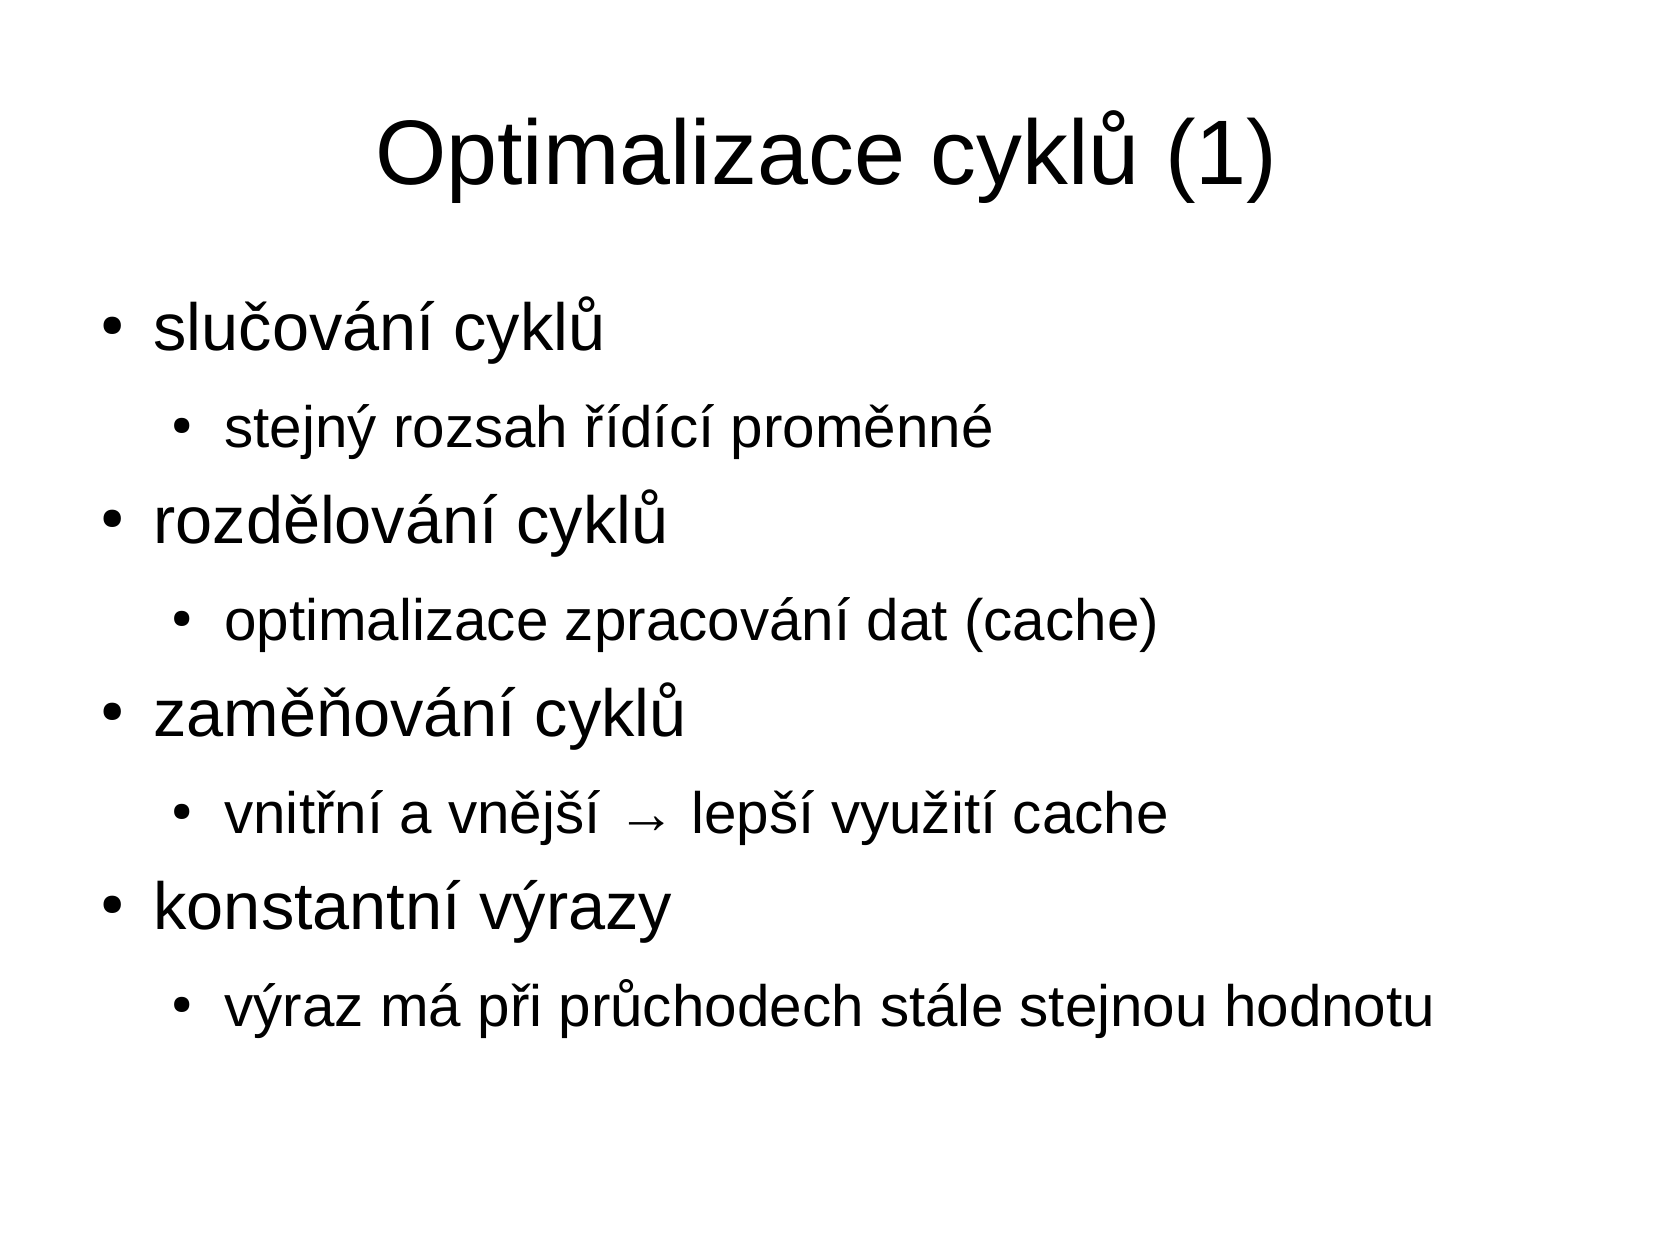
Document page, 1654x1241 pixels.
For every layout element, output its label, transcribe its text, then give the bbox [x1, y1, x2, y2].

title Optimalizace cyklů (1) [82, 56, 1571, 250]
list slučování cyklů stejný rozsah řídící proměnné rozdělování cyklů optimalizace zpracování dat (cache) zaměňování cyklů vnitřní a vnější → lepší využití cache konstantní výrazy výraz má při průchodech stále stejnou hodnotu [82, 290, 1571, 1094]
